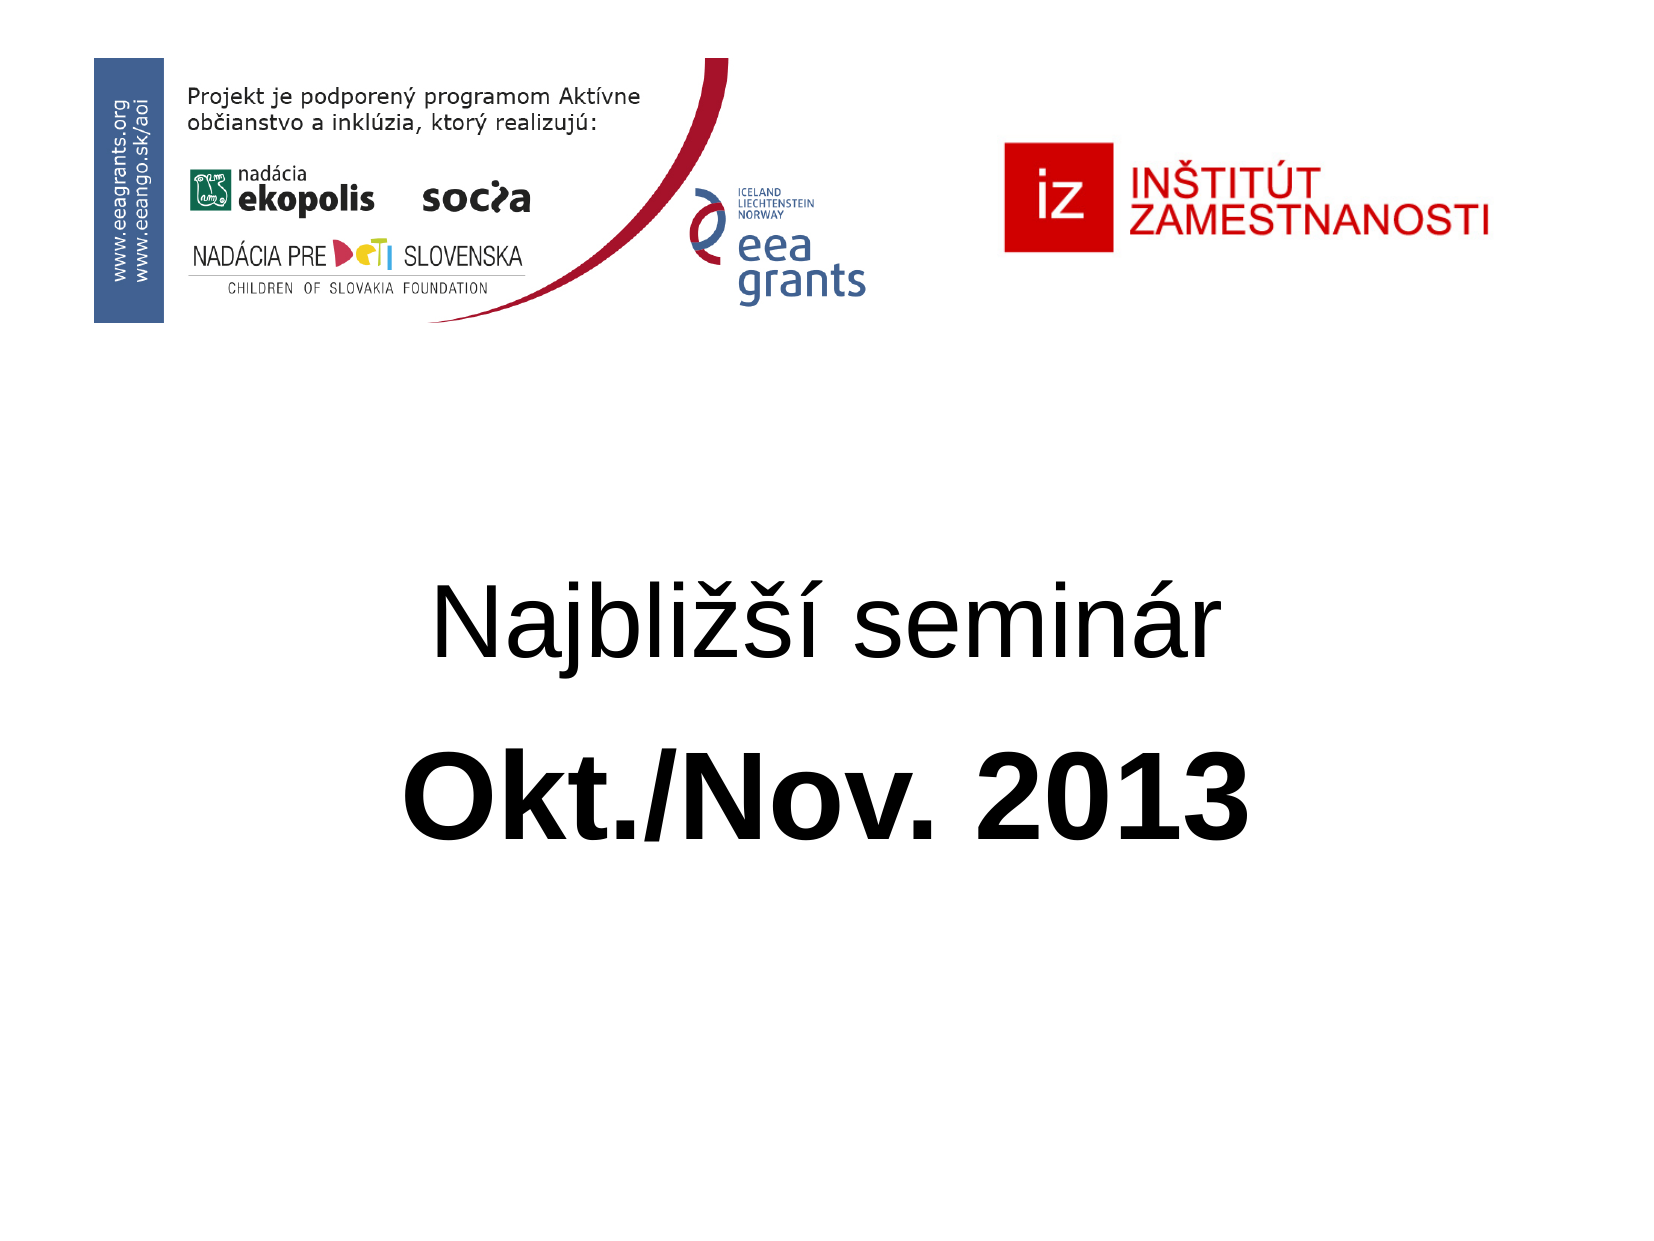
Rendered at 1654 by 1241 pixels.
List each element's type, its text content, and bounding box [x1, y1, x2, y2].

picture [94, 58, 887, 324]
picture [944, 47, 1548, 343]
subtitle Najbližší seminár Okt./Nov. 2013 [82, 413, 1571, 1133]
